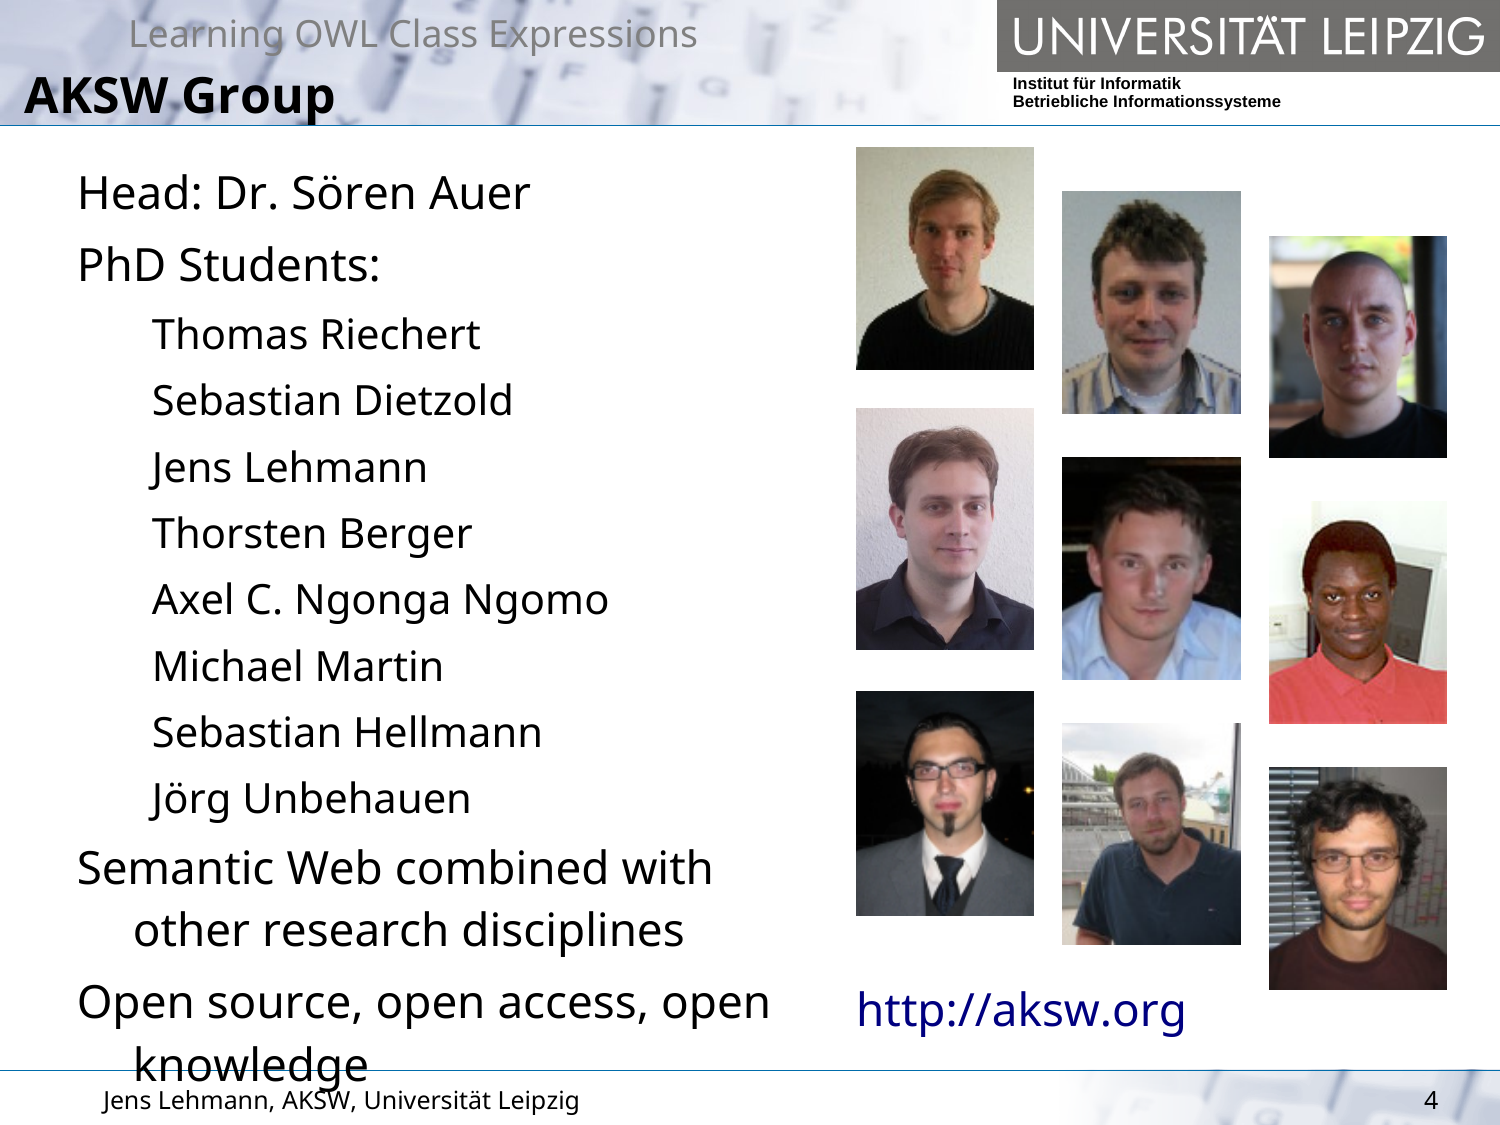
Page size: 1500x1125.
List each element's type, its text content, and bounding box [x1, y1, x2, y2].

picture [1062, 723, 1241, 945]
list Head: Dr. Sören Auer PhD Students: Thomas Riechert Sebastian Dietzold Jens Lehmann Thorsten Berger Axel C. Ngonga Ngomo Michael Martin Sebastian Hellmann Jörg Unbehauen Semantic Web combined with other research disciplines Open source, open access, open knowledge [76, 160, 827, 1049]
picture [856, 147, 1034, 370]
picture [856, 408, 1034, 650]
picture [856, 691, 1034, 916]
title AKSW Group [24, 63, 1034, 125]
text_box http://aksw.org [856, 977, 1307, 1034]
picture [1062, 457, 1241, 680]
picture [1269, 236, 1447, 458]
picture [1057, 1071, 1500, 1125]
picture [1269, 501, 1447, 724]
picture [1269, 767, 1447, 990]
picture [0, 0, 1500, 125]
picture [1062, 191, 1241, 414]
